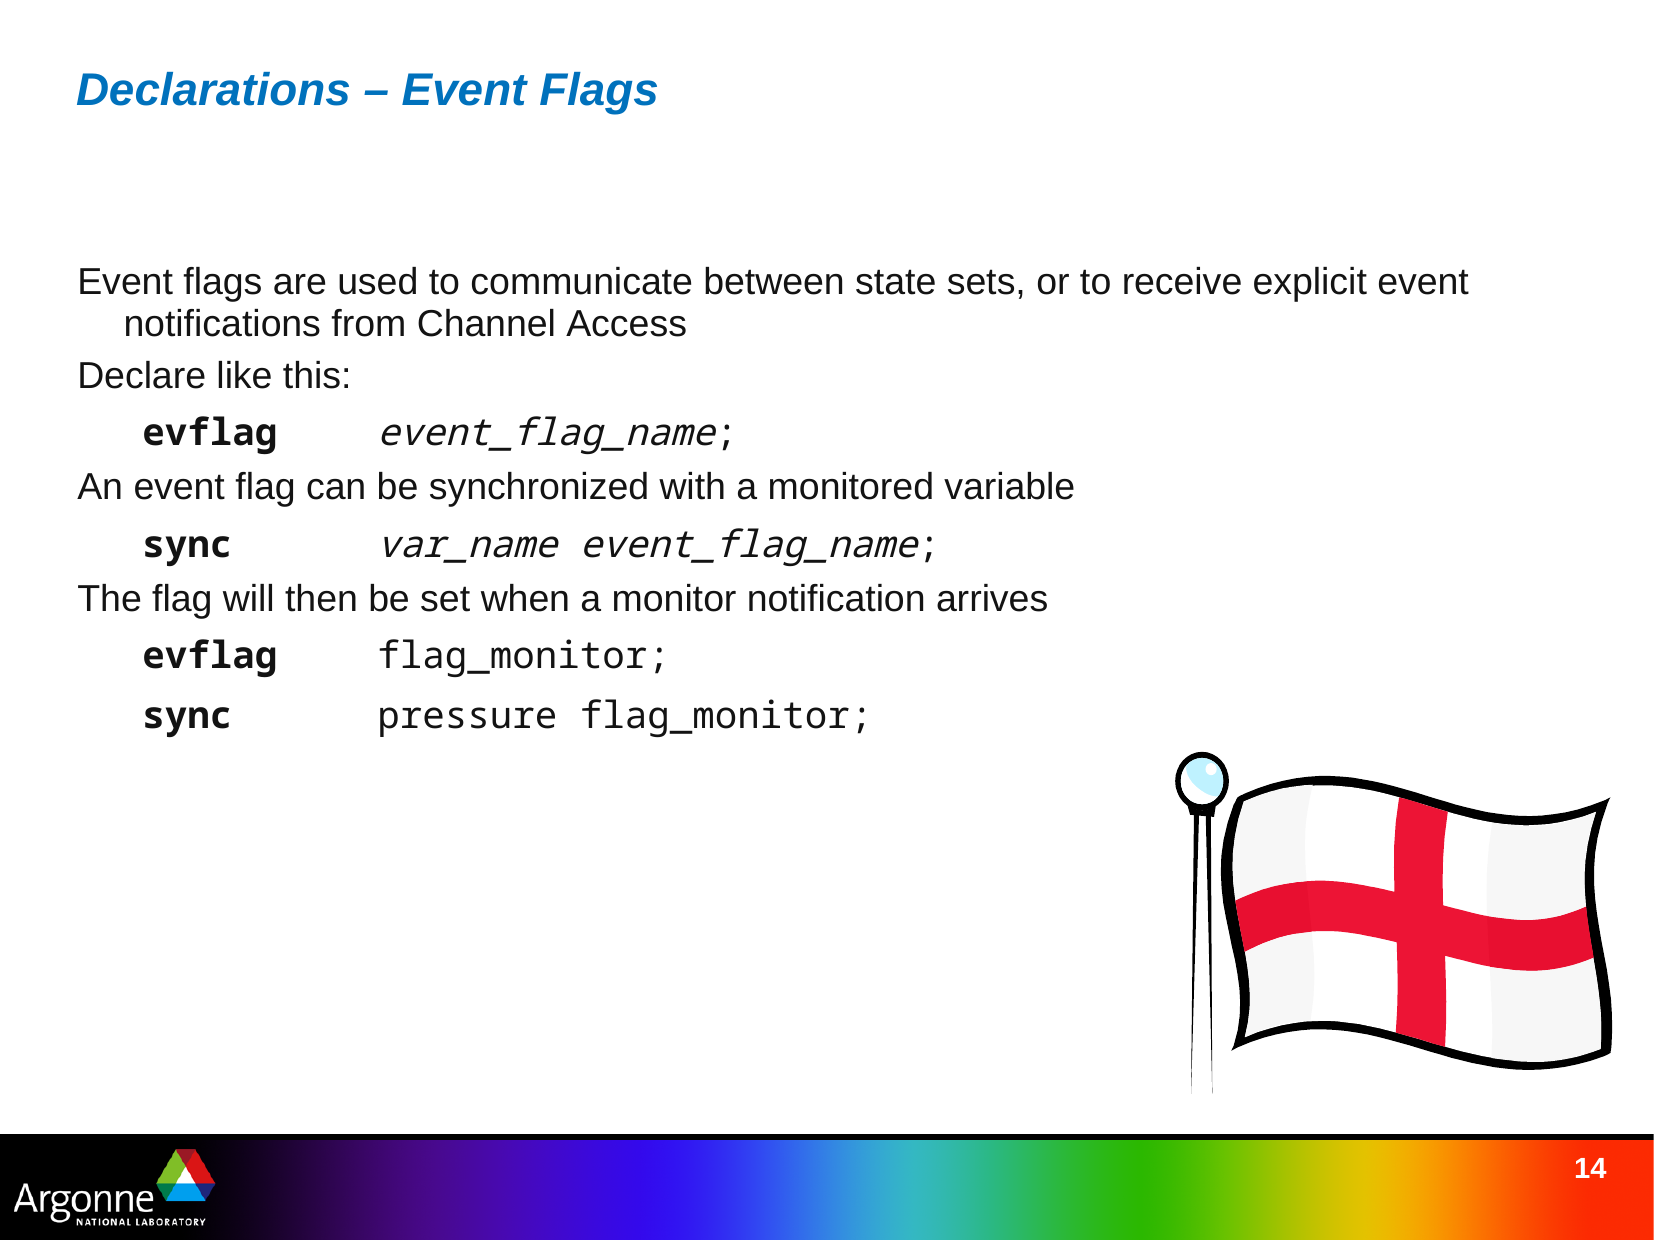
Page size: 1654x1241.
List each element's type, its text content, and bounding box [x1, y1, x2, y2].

picture [0, 1134, 1654, 1240]
picture [1175, 751, 1613, 1094]
list Event flags are used to communicate between state sets, or to receive explicit event notifications from Channel Access Declare like this: evflag event_flag_name; An event flag can be synchronized with a monitored variable sync var_name event_flag_name; The flag will then be set when a monitor notification arrives evflag flag_monitor; sync pressure flag_monitor; [62, 253, 1498, 815]
title Declarations – Event Flags [61, 45, 1500, 123]
